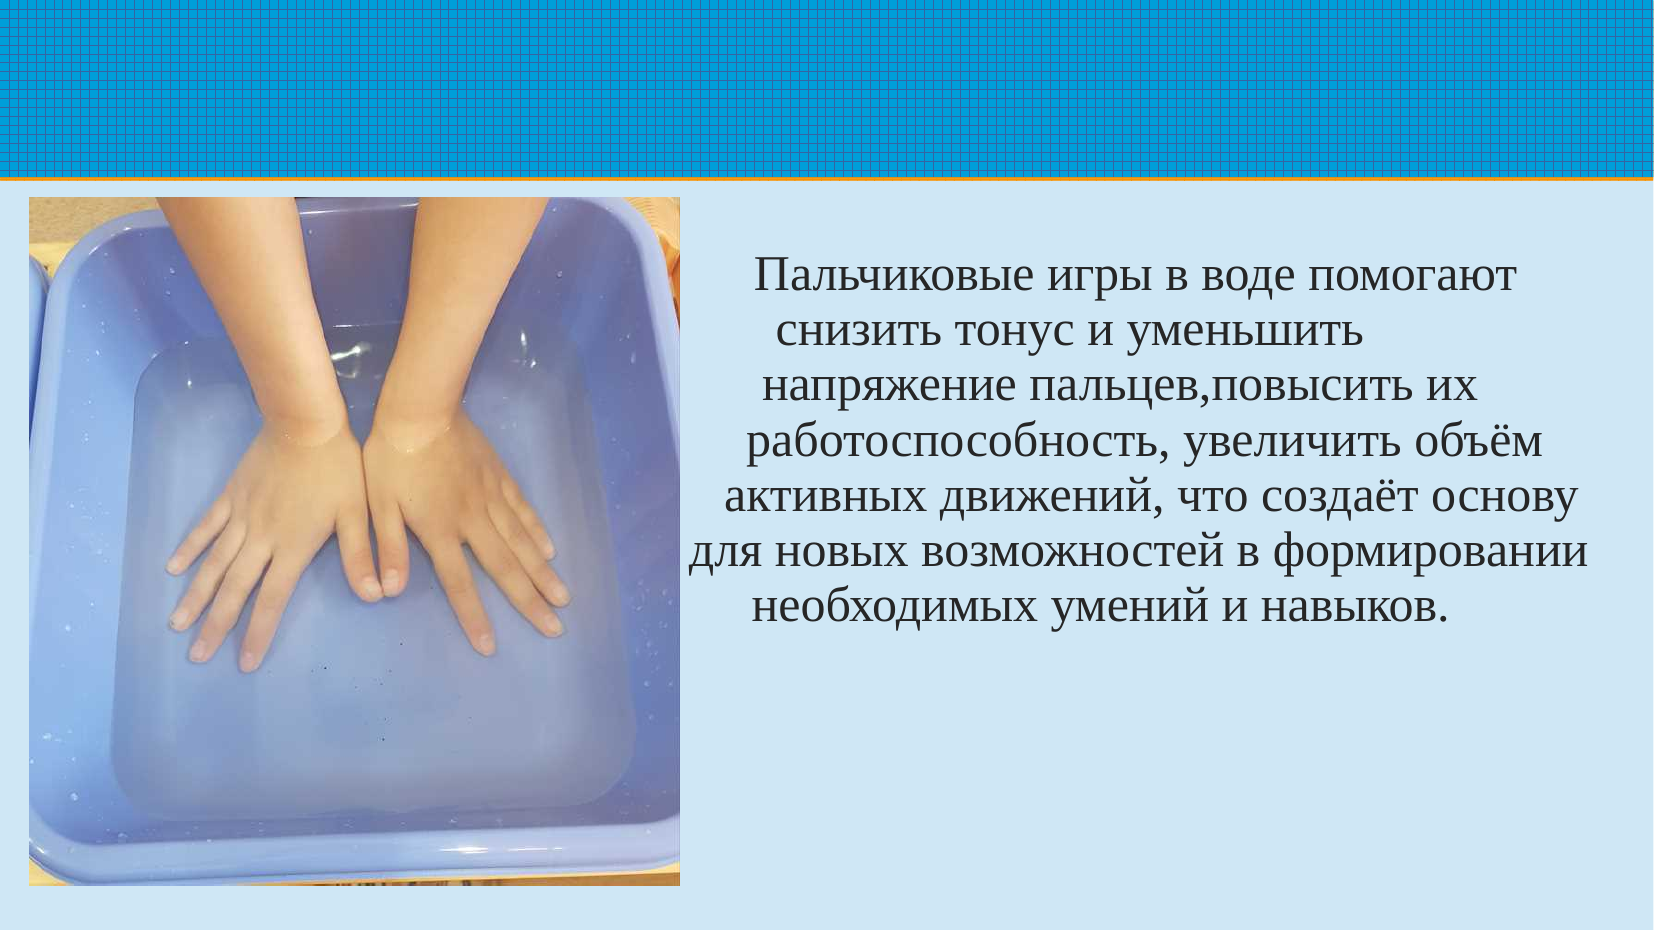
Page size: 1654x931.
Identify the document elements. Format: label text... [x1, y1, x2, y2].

picture [29, 197, 680, 886]
list Пальчиковые игры в воде помогают снизить тонус и уменьшить напряжение пальцев,повысить их работоспособность, увеличить объём активных движений, что создаёт основу для новых возможностей в формировании необходимых умений и навыков. [118, 177, 1595, 753]
